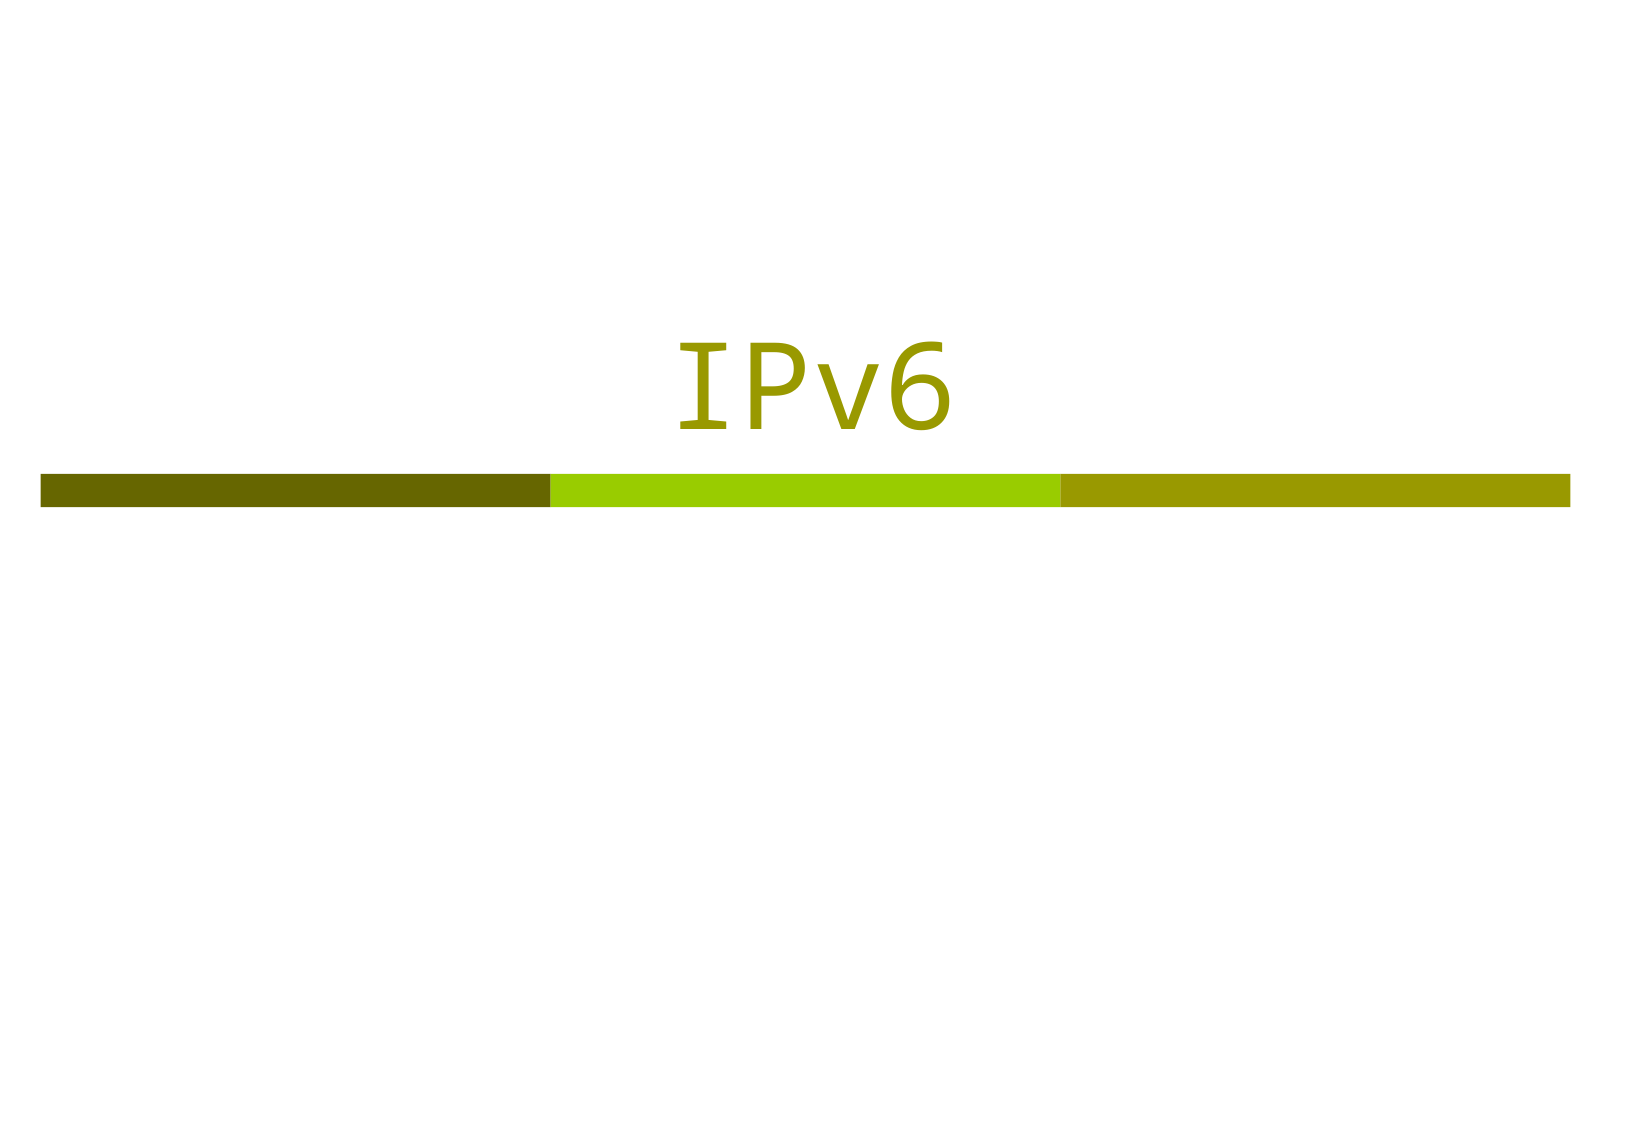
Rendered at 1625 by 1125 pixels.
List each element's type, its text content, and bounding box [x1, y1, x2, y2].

text_box IPv6 [121, 112, 1503, 462]
